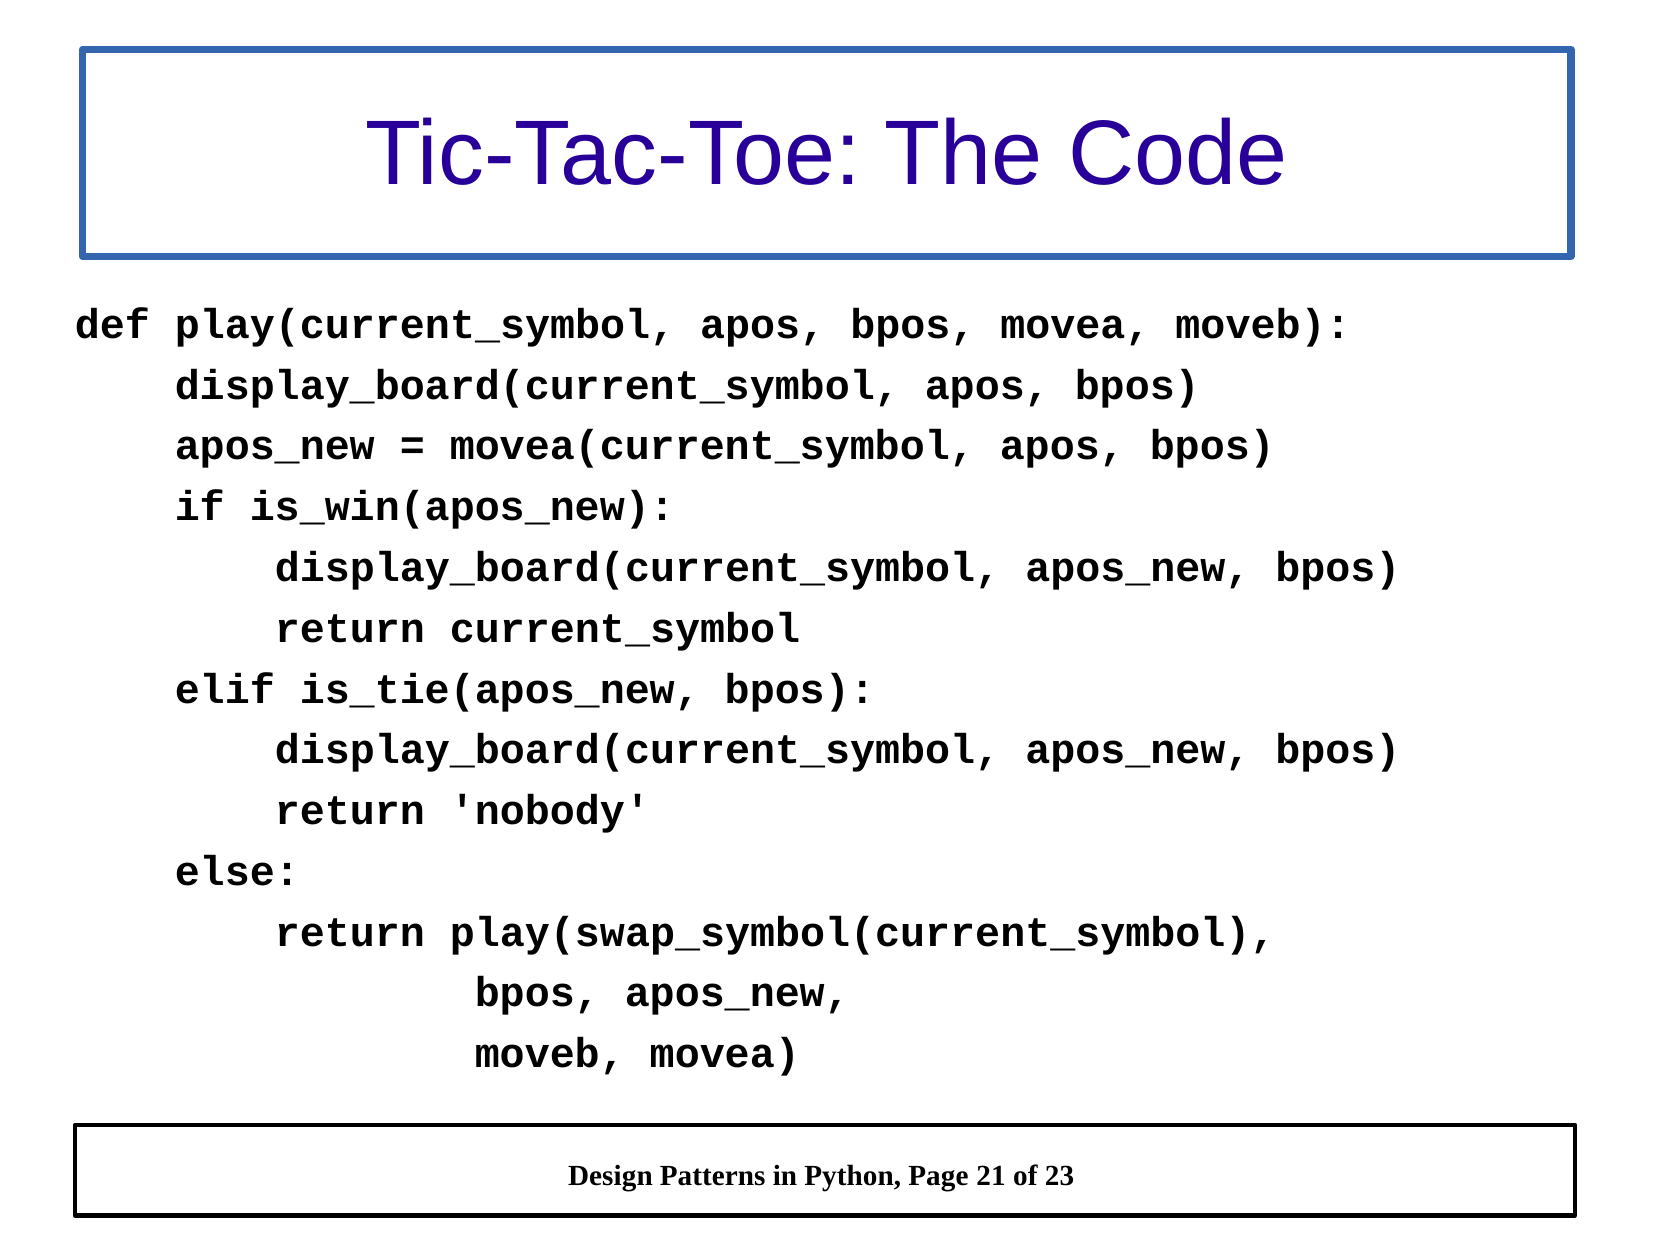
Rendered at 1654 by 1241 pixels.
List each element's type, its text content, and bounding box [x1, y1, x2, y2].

text_box def play(current_symbol, apos, bpos, movea, moveb): display_board(current_symbol, apos, bpos) apos_new = movea(current_symbol, apos, bpos) if is_win(apos_new): display_board(current_symbol, apos_new, bpos) return current_symbol elif is_tie(apos_new, bpos): display_board(current_symbol, apos_new, bpos) return 'nobody' else: return play(swap_symbol(current_symbol), bpos, apos_new, moveb, movea) [60, 296, 1591, 1095]
title Tic-Tac-Toe: The Code [82, 49, 1571, 257]
